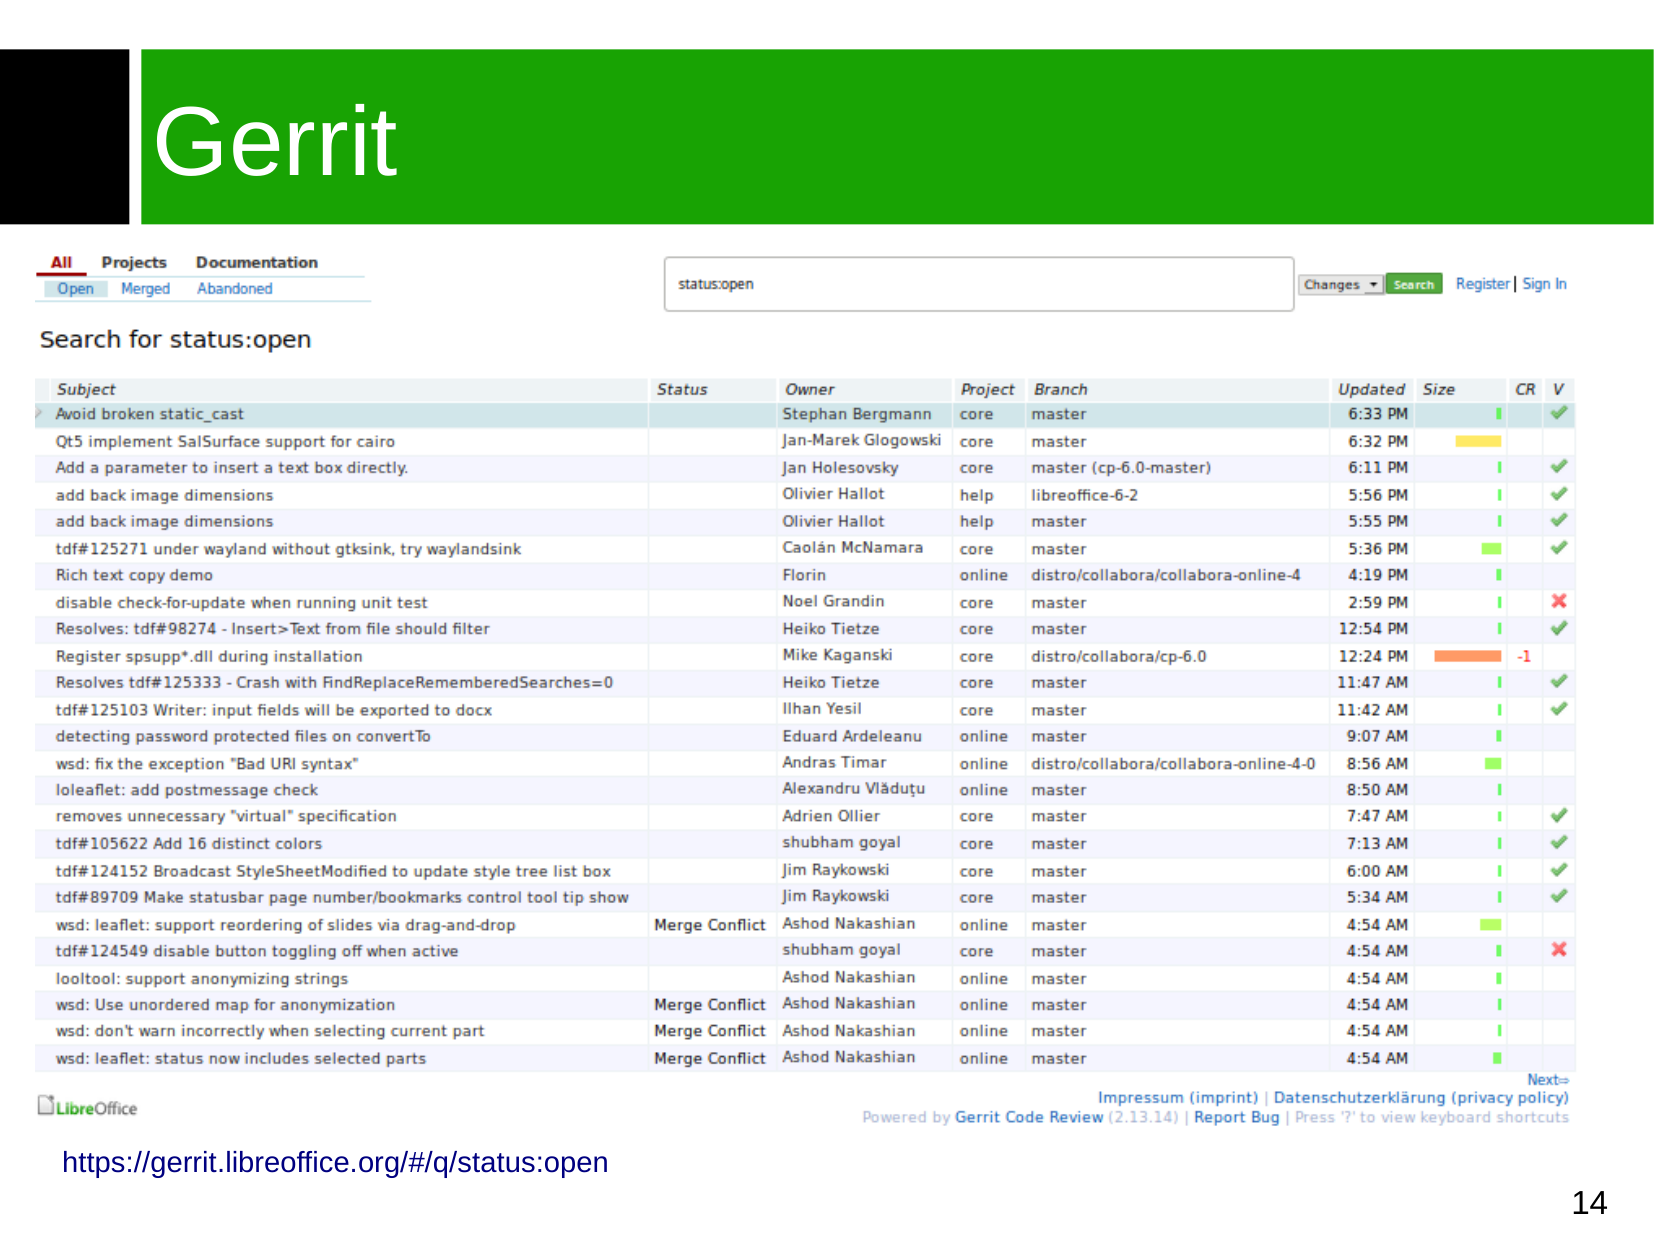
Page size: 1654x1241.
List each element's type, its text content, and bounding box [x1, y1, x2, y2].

title Gerrit [152, 72, 1654, 211]
text_box https://gerrit.libreoffice.org/#/q/status:open [47, 1138, 1217, 1186]
picture [35, 247, 1578, 1139]
